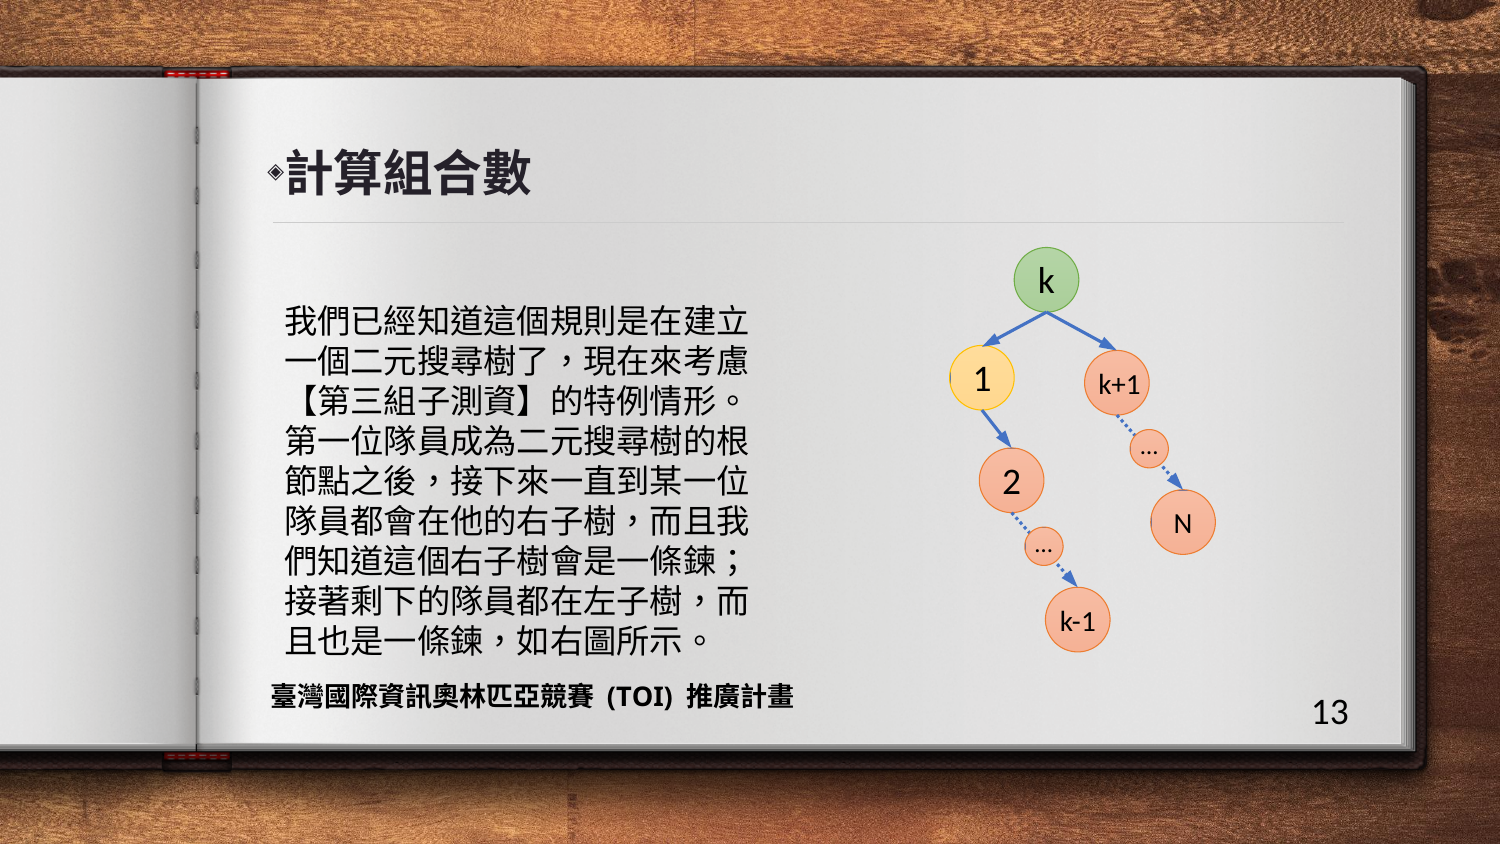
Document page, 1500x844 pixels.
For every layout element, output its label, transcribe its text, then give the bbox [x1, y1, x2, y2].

text_box [1163, 489, 1203, 496]
text_box k+1 [1082, 358, 1157, 409]
text_box [952, 391, 1012, 410]
list 計算組合數 [252, 126, 1194, 216]
text_box … [1111, 422, 1187, 468]
text_box [1096, 350, 1138, 358]
text_box [1163, 548, 1203, 555]
text_box [1057, 645, 1098, 652]
text_box 1 [949, 346, 1015, 391]
text_box N [1145, 496, 1221, 548]
text_box [1058, 587, 1098, 594]
text_box [1295, 672, 1386, 737]
text_box 我們已經知道這個規則是在建立一個二元搜尋樹了，現在來考慮【第三組子測資】的特例情形。第一位隊員成為二元搜尋樹的根節點之後，接下來一直到某一位隊員都會在他的右子樹，而且我們知道這個右子樹會是一條鍊；接著剩下的隊員都在左子樹，而且也是一條鍊，如右圖所示。 [269, 293, 773, 672]
text_box [1098, 409, 1136, 415]
text_box k [1014, 248, 1079, 310]
text_box … [1006, 519, 1082, 566]
text_box k-1 [1040, 594, 1116, 645]
text_box 2 [974, 449, 1049, 511]
